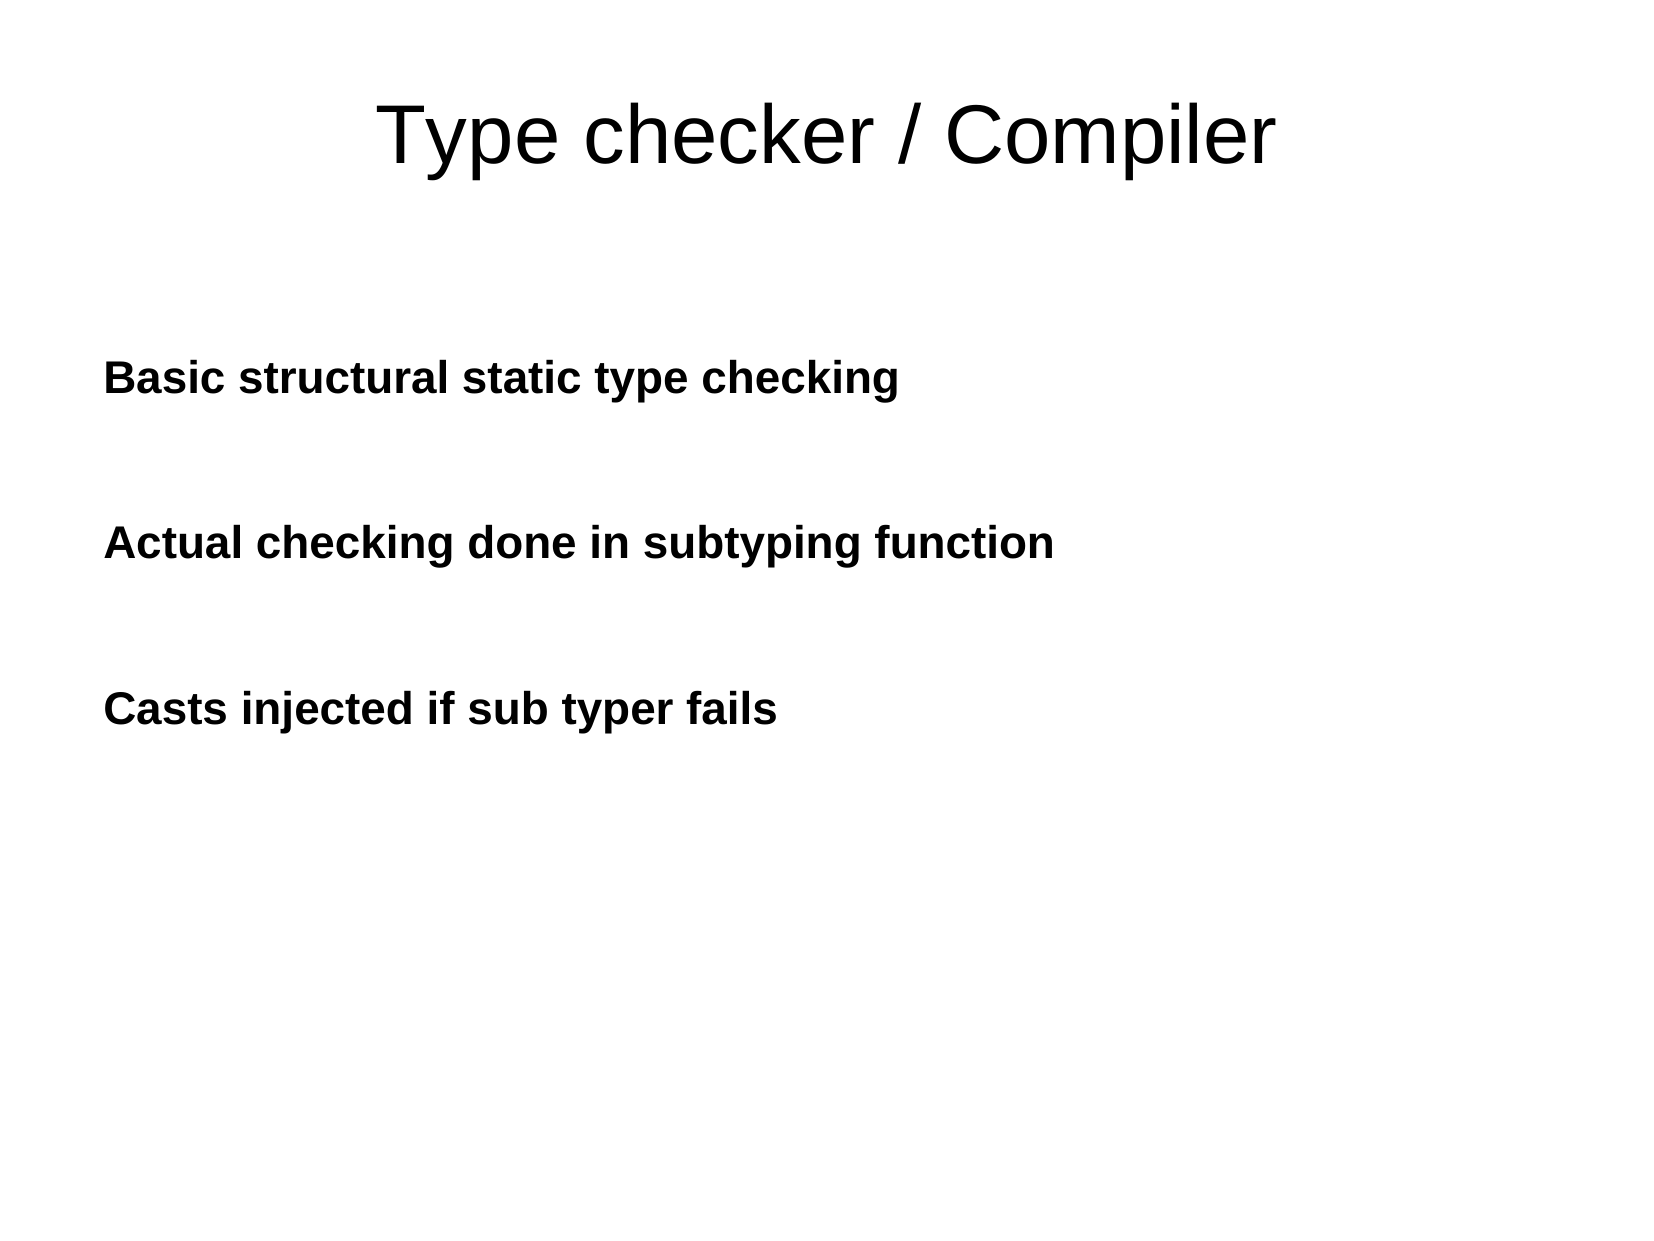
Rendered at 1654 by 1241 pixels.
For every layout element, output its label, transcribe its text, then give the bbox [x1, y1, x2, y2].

text_box Type checker / Compiler [360, 81, 1293, 189]
text_box Basic structural static type checking Actual checking done in subtyping function Casts injected if sub typer fails [88, 318, 1565, 910]
